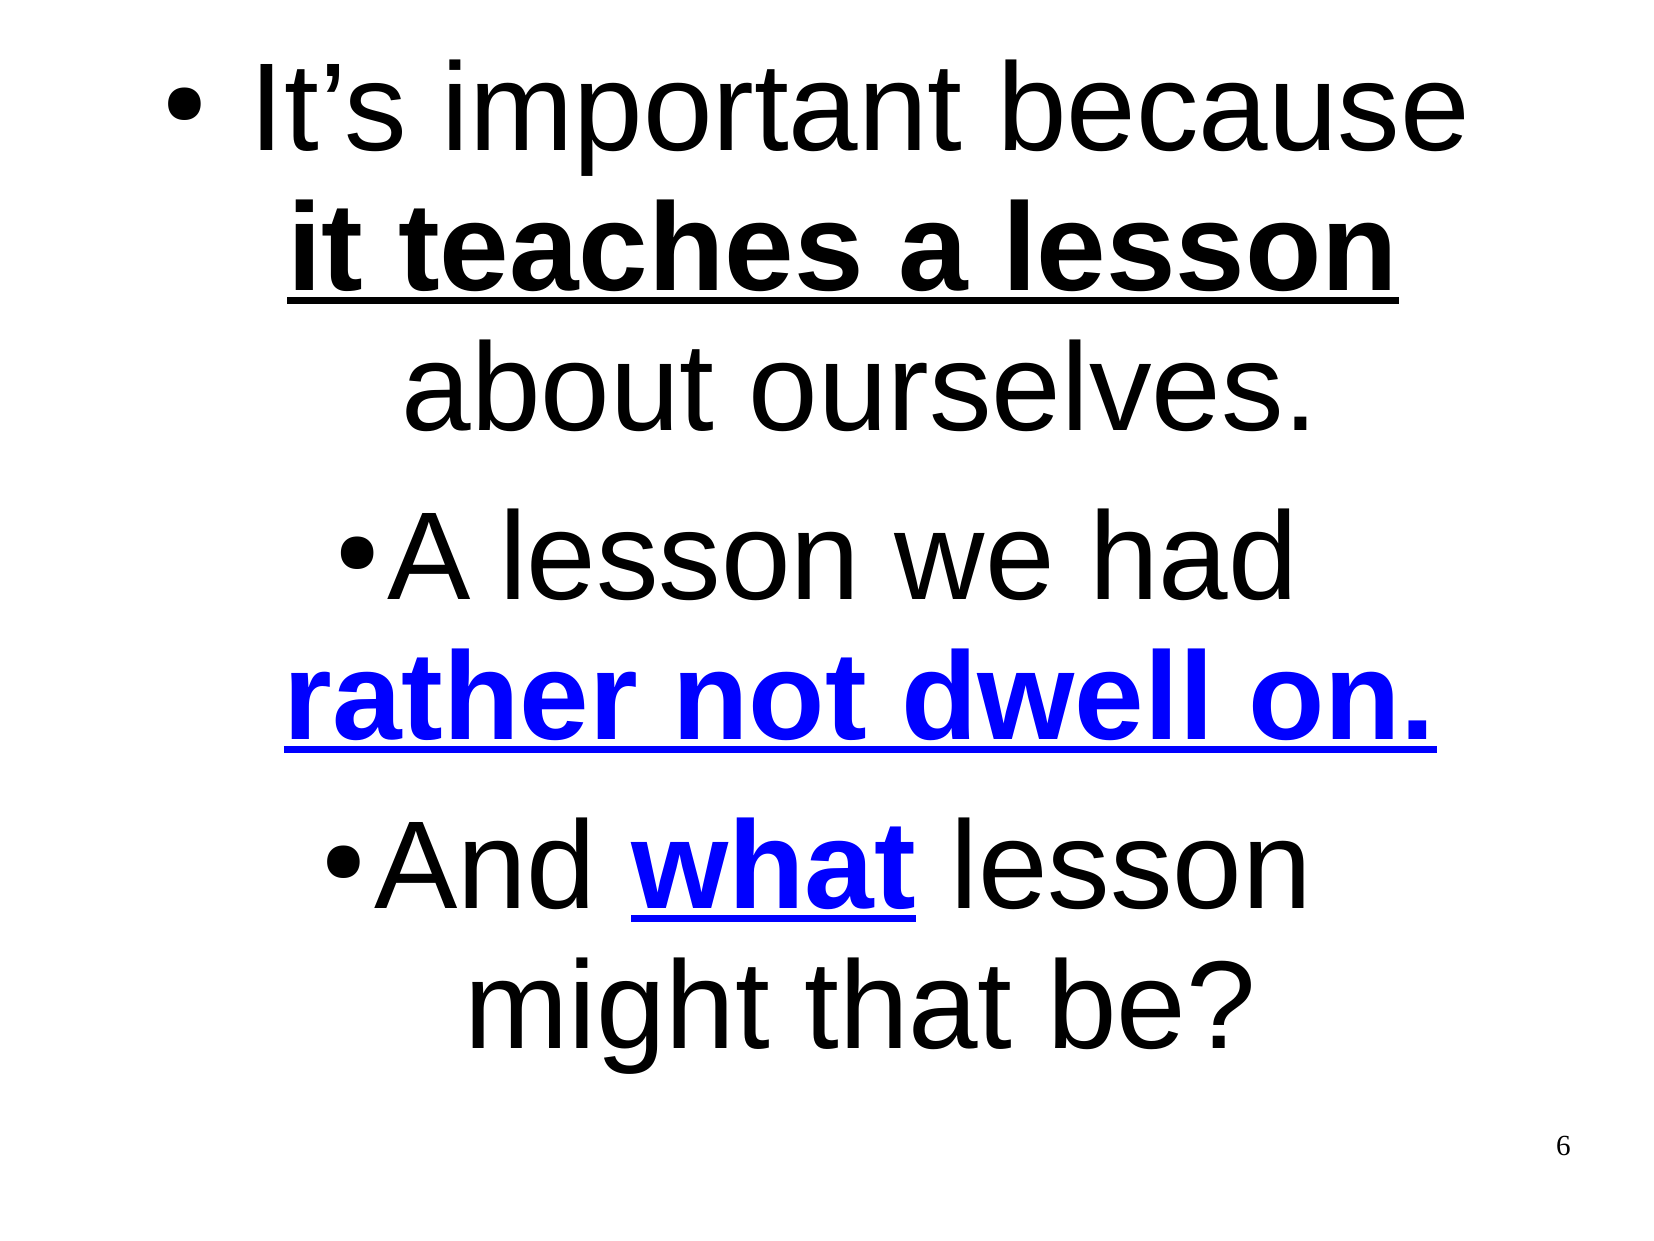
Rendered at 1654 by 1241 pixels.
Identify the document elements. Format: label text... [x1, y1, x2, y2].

list It’s important because it teaches a lesson about ourselves. A lesson we had rather not dwell on. And what lesson might that be? [37, 37, 1613, 1238]
